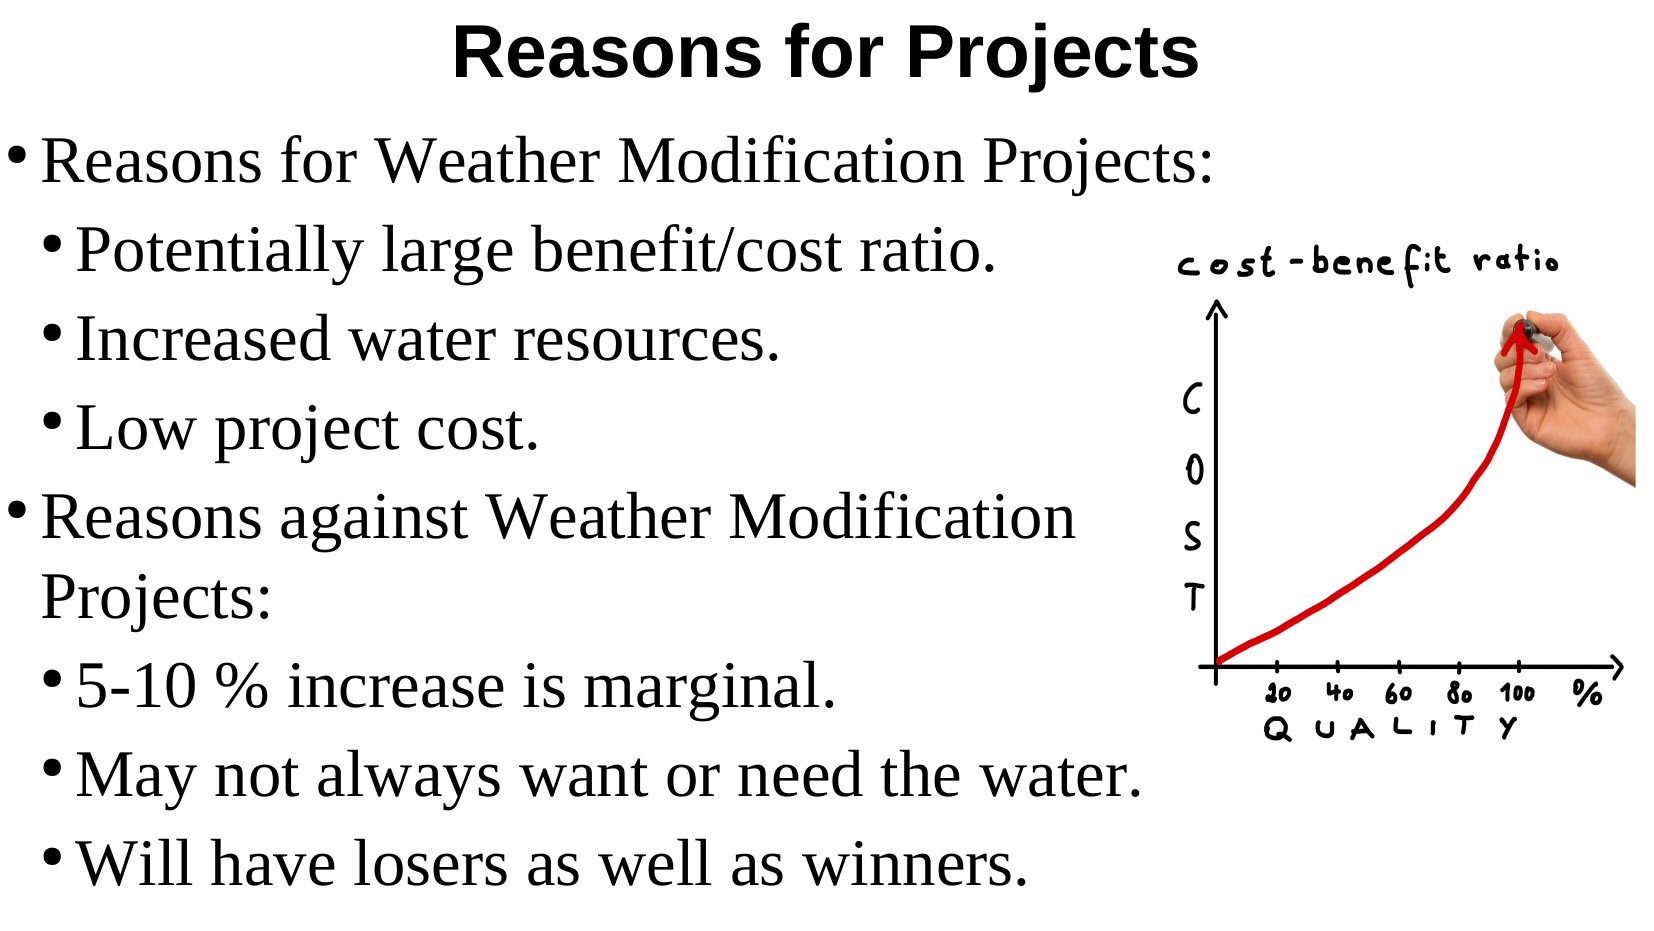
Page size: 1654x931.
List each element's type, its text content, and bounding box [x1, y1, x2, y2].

picture [1169, 230, 1636, 768]
text_box Reasons for Weather Modification Projects: Potentially large benefit/cost ratio. Increased water resources. Low project cost. Reasons against Weather Modification Projects: 5-10 % increase is marginal. May not always want or need the water. Will have losers as well as winners. [0, 108, 1264, 931]
title Reasons for Projects [0, 0, 1654, 107]
